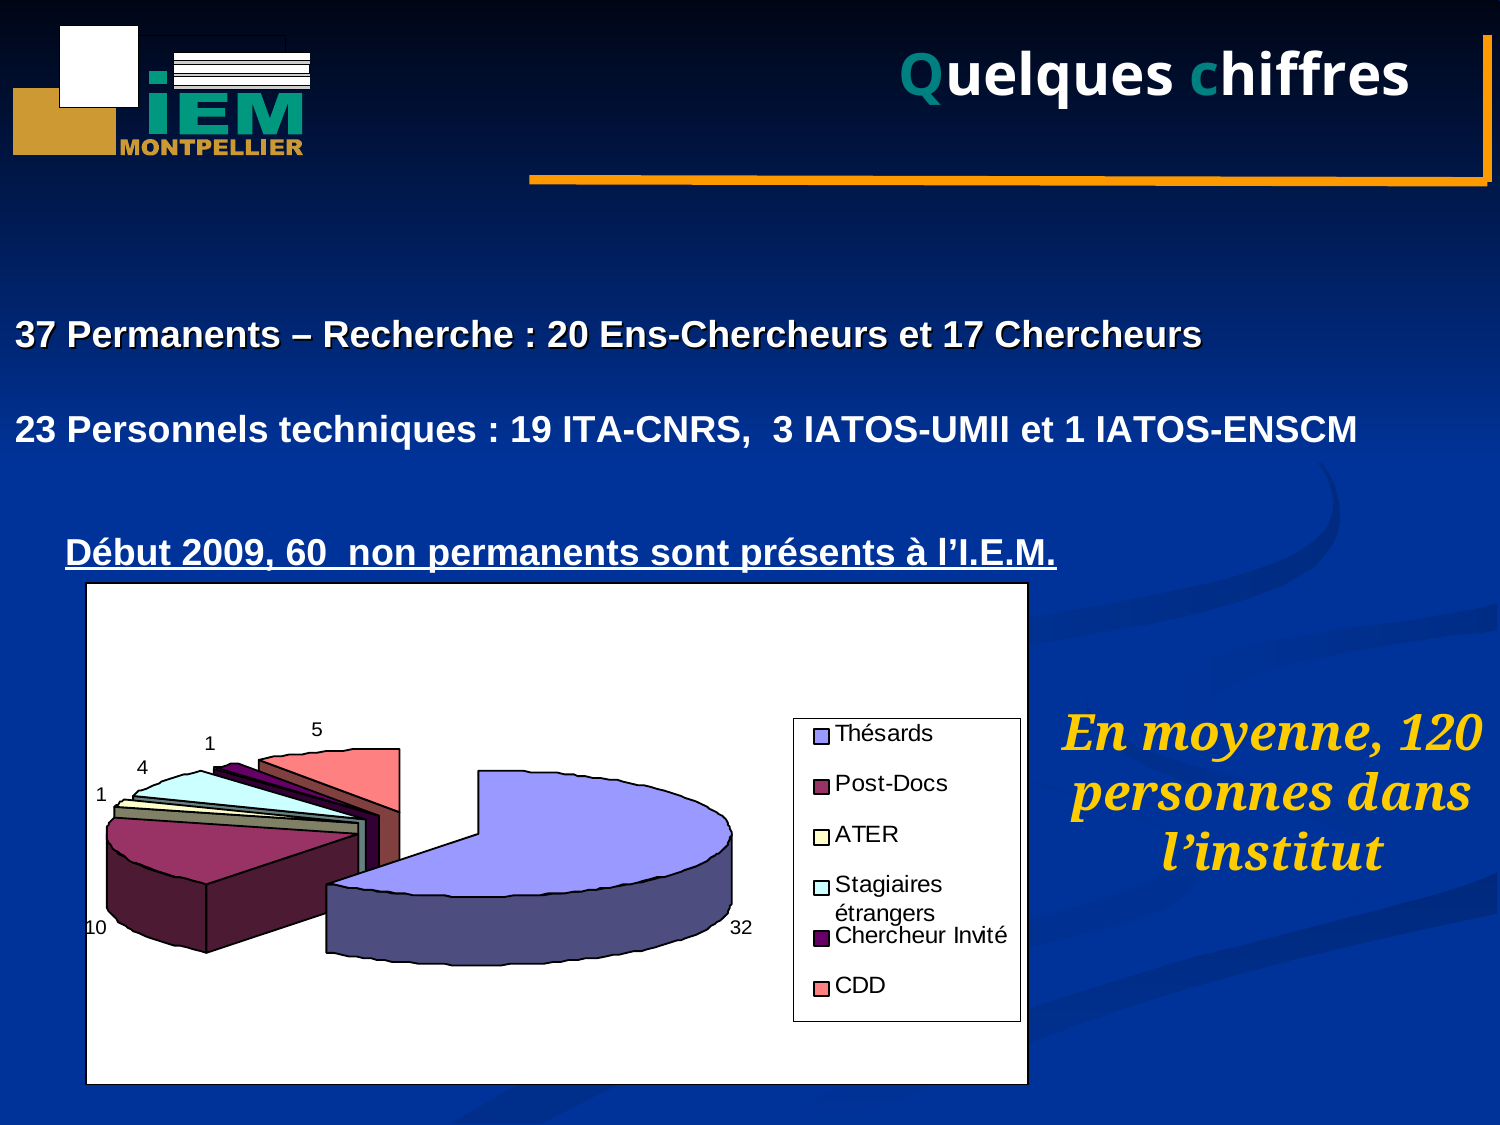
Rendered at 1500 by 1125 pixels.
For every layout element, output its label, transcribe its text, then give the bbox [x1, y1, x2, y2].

text_box Début 2009, 60 non permanents sont présents à l’I.E.M. [0, 503, 1123, 598]
text_box 23 Personnels techniques : 19 ITA-CNRS, 3 IATOS-UMII et 1 IATOS-ENSCM [0, 397, 1471, 458]
text_box 37 Permanents – Recherche : 20 Ens-Chercheurs et 17 Chercheurs [0, 302, 1500, 364]
picture [12, 24, 310, 156]
picture [76, 574, 1040, 1094]
text_box Quelques chiffres [332, 36, 1463, 199]
text_box En moyenne, 120 personnes dans l’institut [1045, 692, 1500, 888]
